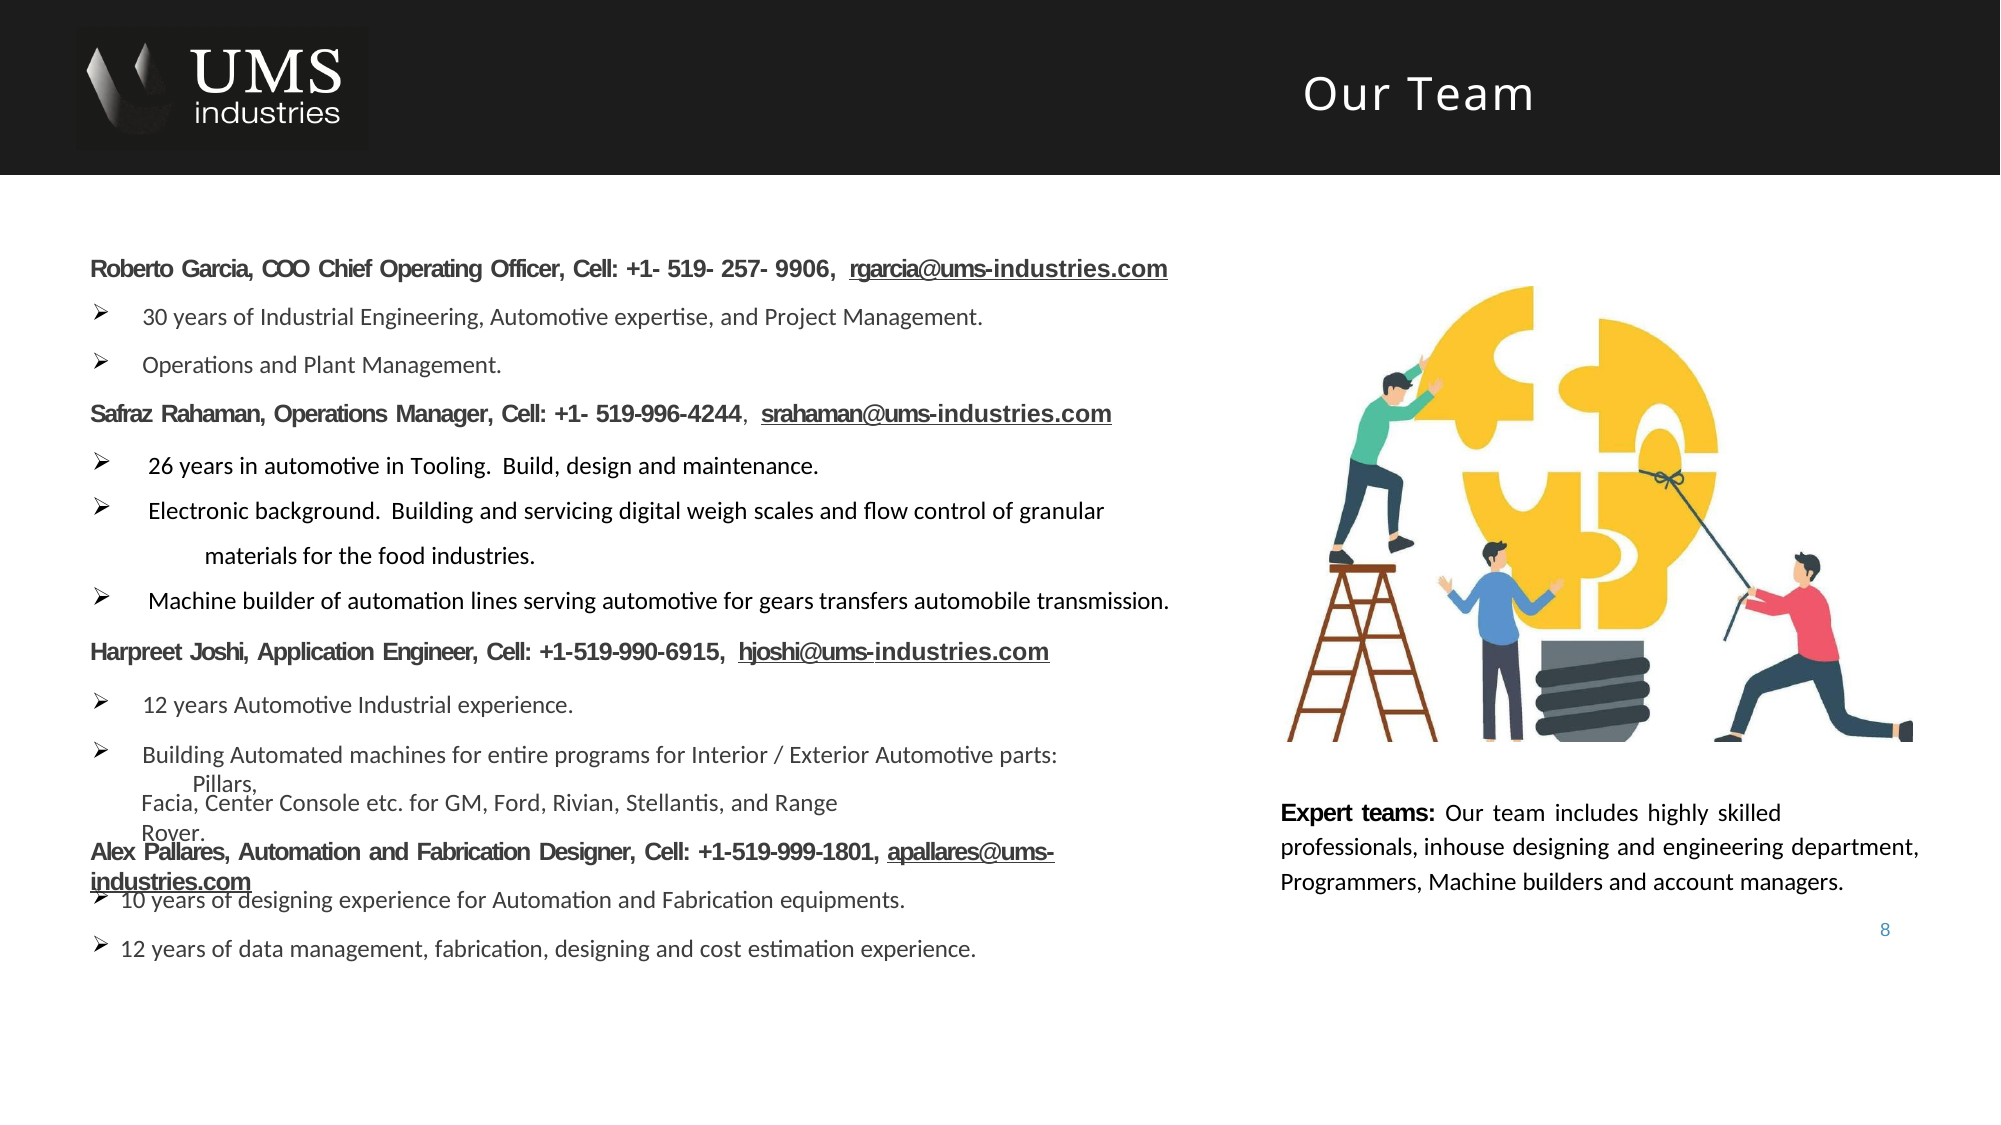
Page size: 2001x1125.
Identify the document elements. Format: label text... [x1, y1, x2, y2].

text_box Facia, Center Console etc. for GM, Ford, Rivian, Stellantis, and Range Rover. [139, 784, 903, 819]
text_box 8 [1878, 916, 1892, 943]
picture [76, 27, 369, 150]
text_box Building Automated machines for entire programs for Interior / Exterior Automotive parts: Pillars, [87, 736, 1128, 771]
text_box Alex Pallares, Automation and Fabrication Designer, Cell: +1-519-999-1801, apallares@ums-industries.com [87, 833, 1195, 868]
text_box Our Team [1287, 57, 1924, 128]
picture [1284, 286, 1913, 742]
text_box Roberto Garcia, COO Chief Operating Officer, Cell: +1- 519- 257- 9906, rgarcia@ums-industries.com 30 years of Industrial Engineering, Automotive expertise, and Project Management. Operations and Plant Management. Safraz Rahaman, Operations Manager, Cell: +1- 519-996-4244, srahaman@ums-industries.com 26 years in automotive in Tooling. Build, design and maintenance. Electronic background. Building and servicing digital weigh scales and flow control of granular materials for the food industries. Machine builder of automation lines serving automotive for gears transfers automobile transmission. Harpreet Joshi, Application Engineer, Cell: +1-519-990-6915, hjoshi@ums-industries.com 12 years Automotive Industrial experience. [87, 249, 1201, 722]
text_box 10 years of designing experience for Automation and Fabrication equipments. 12 years of data management, fabrication, designing and cost estimation experience. [87, 881, 981, 965]
text_box [0, 0, 2000, 175]
text_box Expert teams: Our team includes highly skilled professionals, inhouse designing and engineering department, Programmers, Machine builders and account managers. [1278, 789, 1925, 898]
